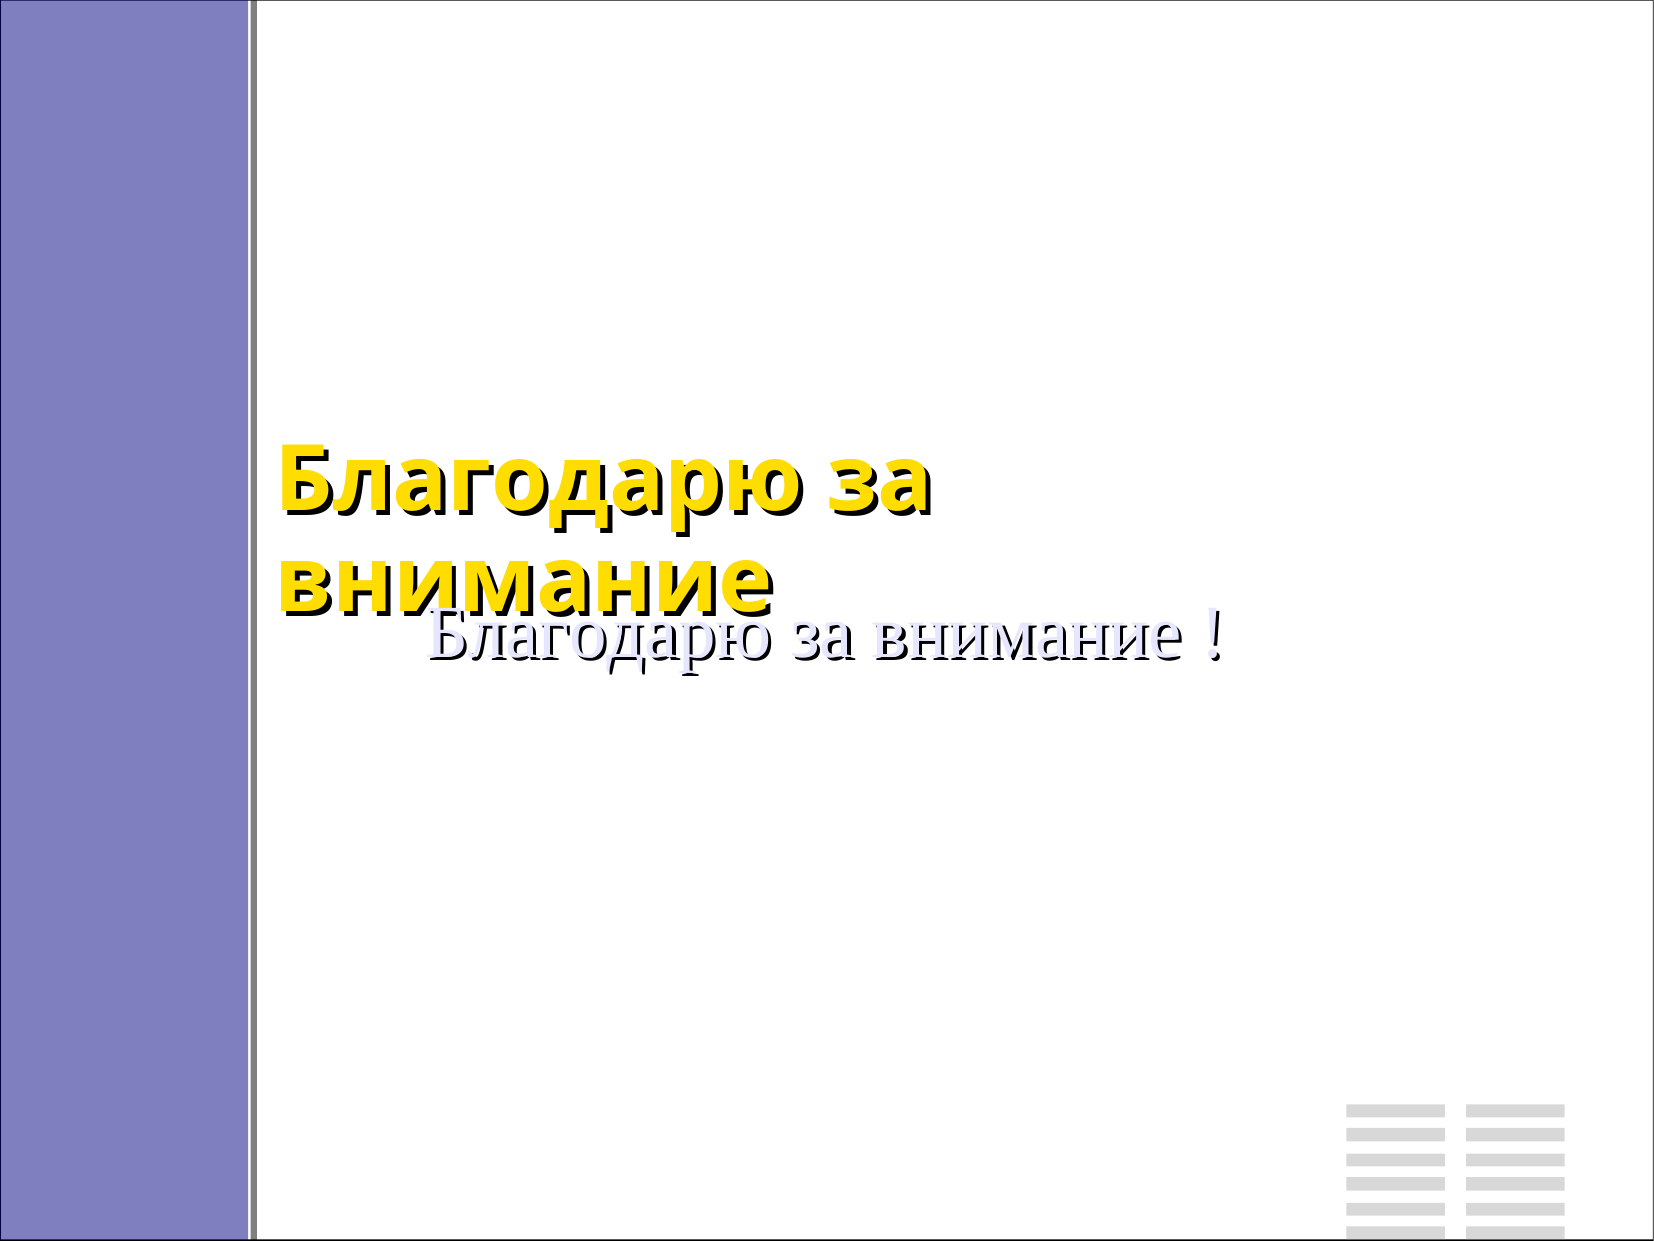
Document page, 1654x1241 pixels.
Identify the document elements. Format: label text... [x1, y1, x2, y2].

subtitle Благодарю за внимание ! [119, 112, 1532, 1156]
